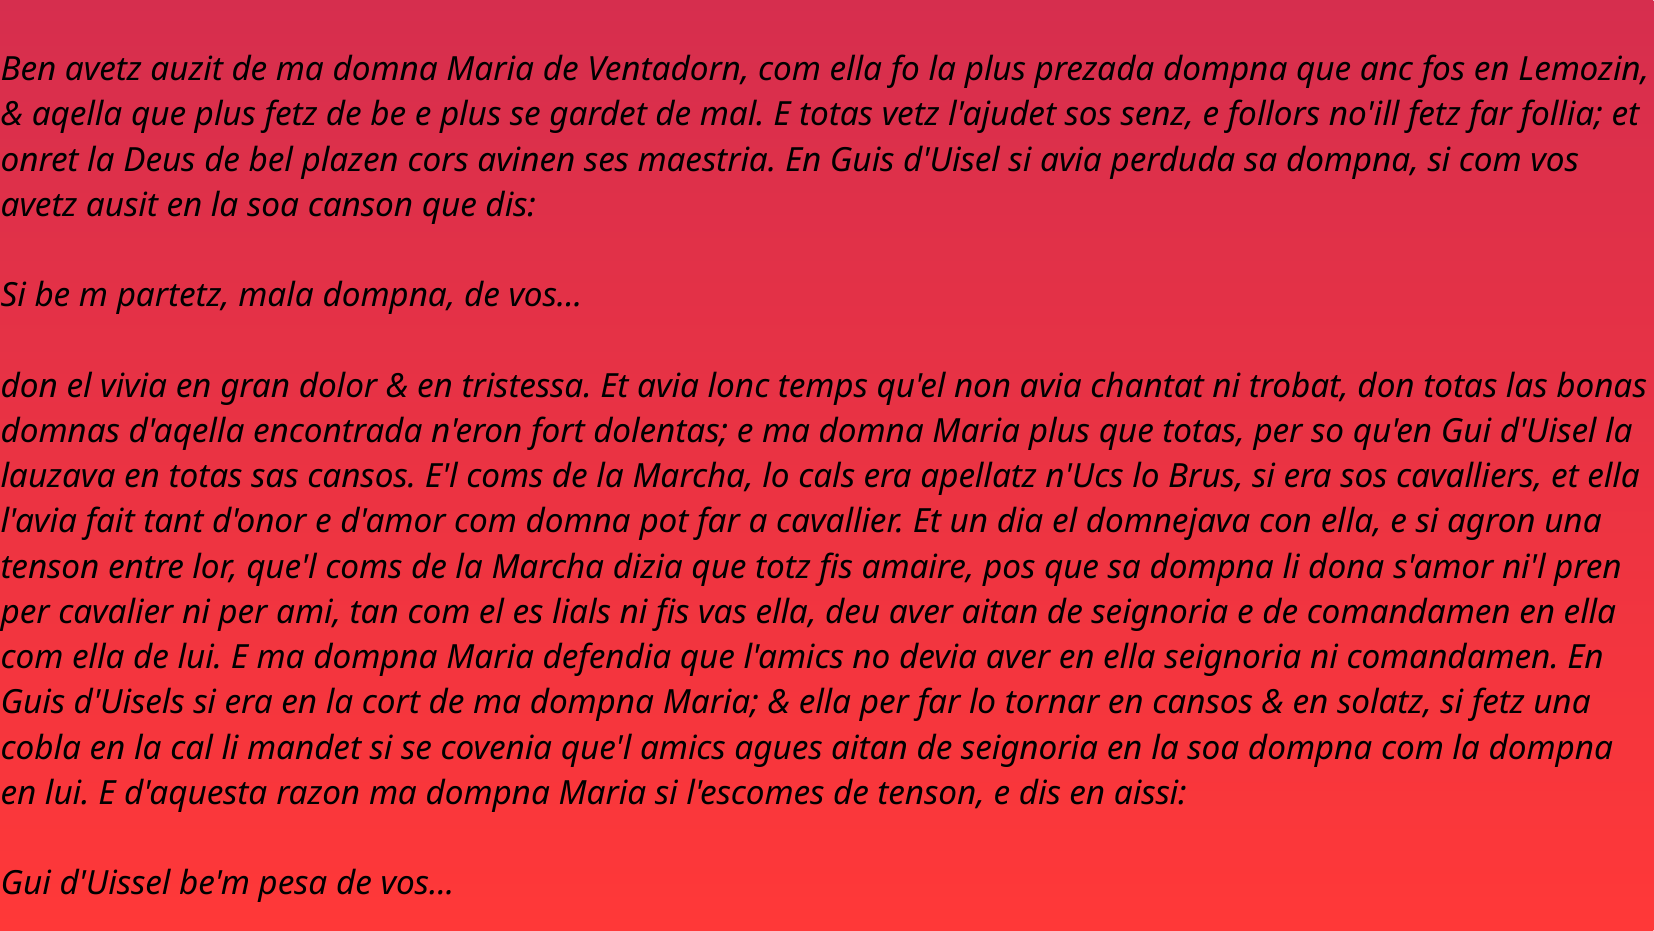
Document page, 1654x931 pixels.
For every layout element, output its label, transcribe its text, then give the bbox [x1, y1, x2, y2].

text_box Ben avetz auzit de ma domna Maria de Ventadorn, com ella fo la plus prezada dompna que anc fos en Lemozin, & aqella que plus fetz de be e plus se gardet de mal. E totas vetz l'ajudet sos senz, e follors no'ill fetz far follia; et onret la Deus de bel plazen cors avinen ses maestria. En Guis d'Uisel si avia perduda sa dompna, si com vos avetz ausit en la soa canson que dis: Si be m partetz, mala dompna, de vos... don el vivia en gran dolor & en tristessa. Et avia lonc temps qu'el non avia chantat ni trobat, don totas las bonas domnas d'aqella encontrada n'eron fort dolentas; e ma domna Maria plus que totas, per so qu'en Gui d'Uisel la lauzava en totas sas cansos. E'l coms de la Marcha, lo cals era apellatz n'Ucs lo Brus, si era sos cavalliers, et ella l'avia fait tant d'onor e d'amor com domna pot far a cavallier. Et un dia el domnejava con ella, e si agron una tenson entre lor, que'l coms de la Marcha dizia que totz fis amaire, pos que sa dompna li dona s'amor ni'l pren per cavalier ni per ami, tan com el es lials ni fis vas ella, deu aver aitan de seignoria e de comandamen en ella com ella de lui. E ma dompna Maria defendia que l'amics no devia aver en ella seignoria ni comandamen. En Guis d'Uisels si era en la cort de ma dompna Maria; & ella per far lo tornar en cansos & en solatz, si fetz una cobla en la cal li mandet si se covenia que'l amics agues aitan de seignoria en la soa dompna com la dompna en lui. E d'aquesta razon ma dompna Maria si l'escomes de tenson, e dis en aissi: Gui d'Uissel be'm pesa de vos... [0, 37, 1654, 893]
